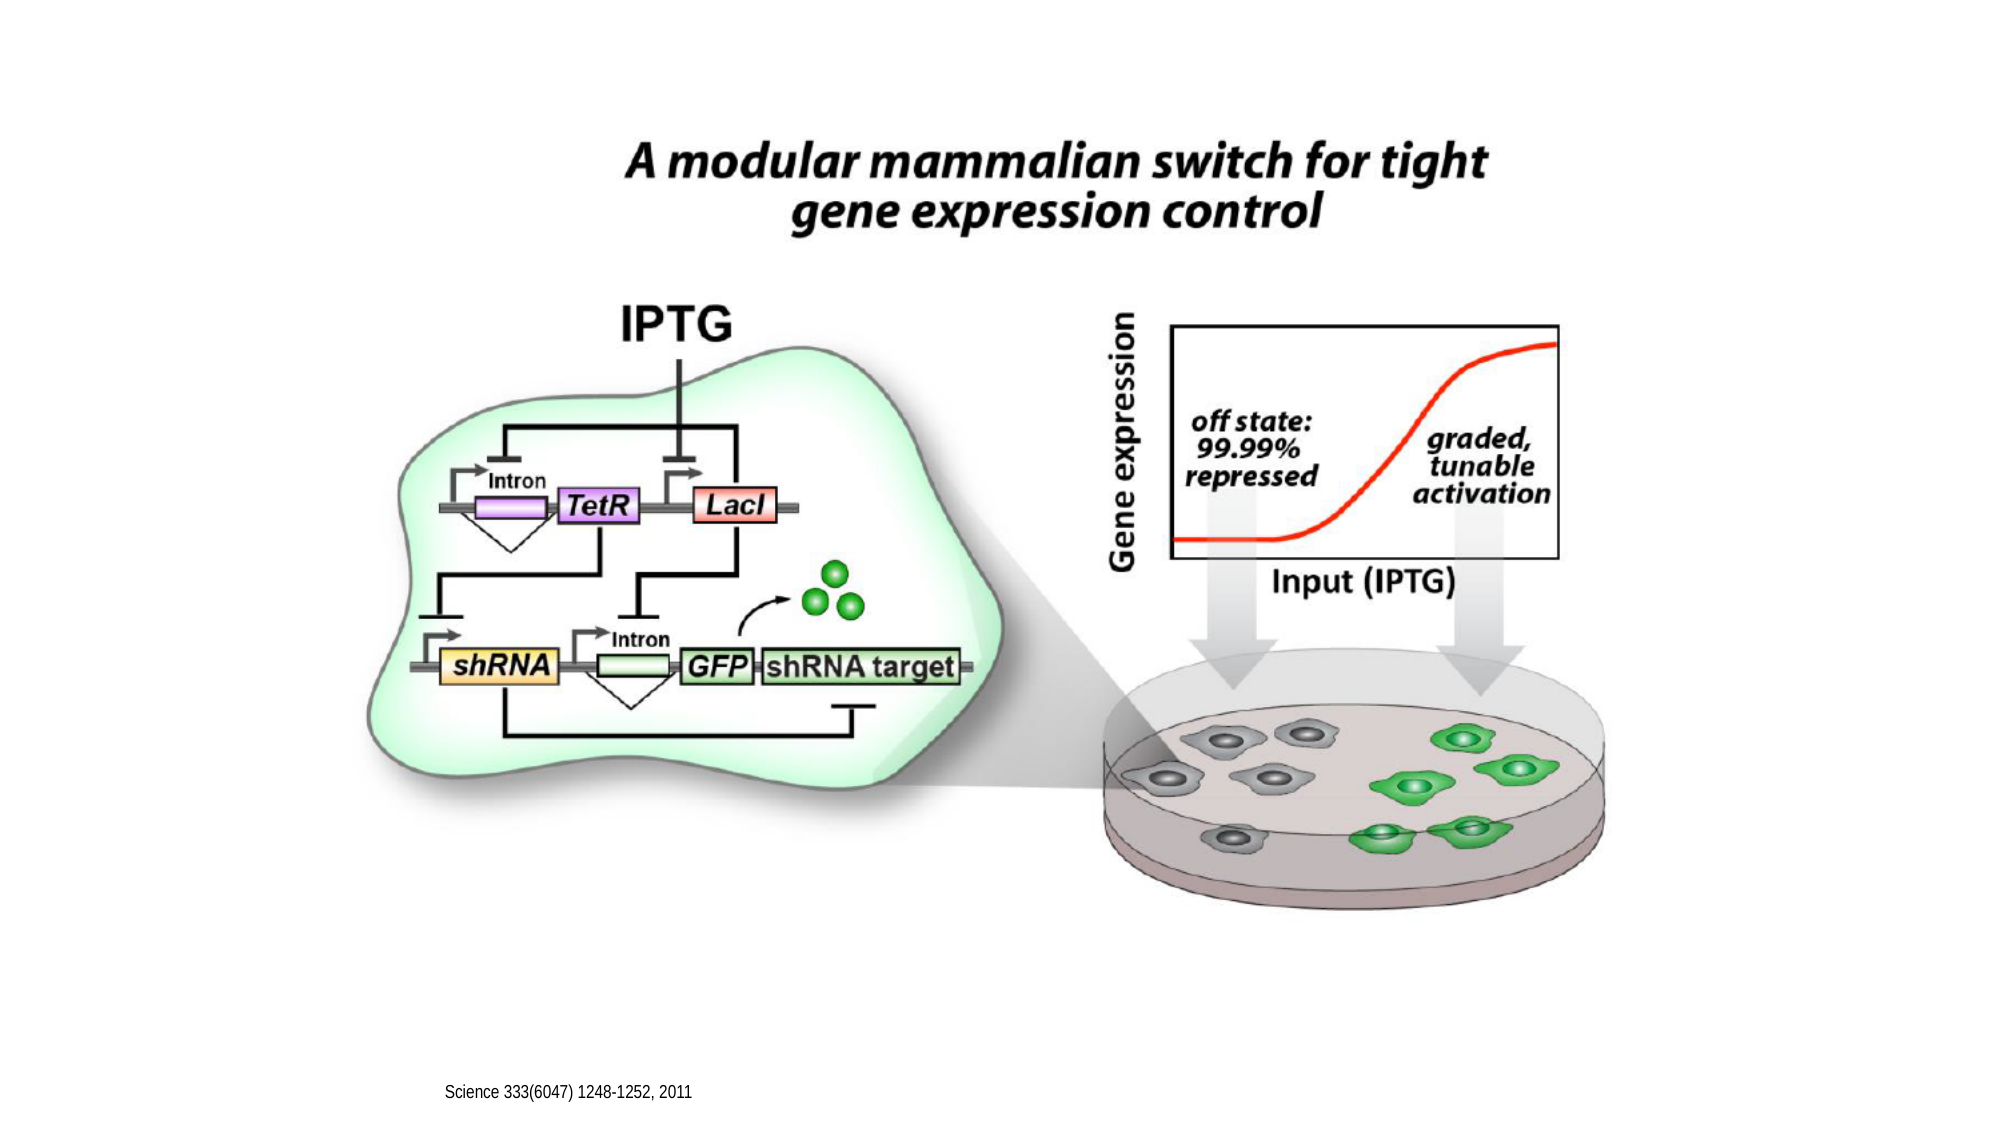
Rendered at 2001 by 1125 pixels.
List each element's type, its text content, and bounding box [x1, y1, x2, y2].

text_box Science 333(6047) 1248-1252, 2011 [429, 1072, 1430, 1110]
picture [303, 109, 1679, 957]
